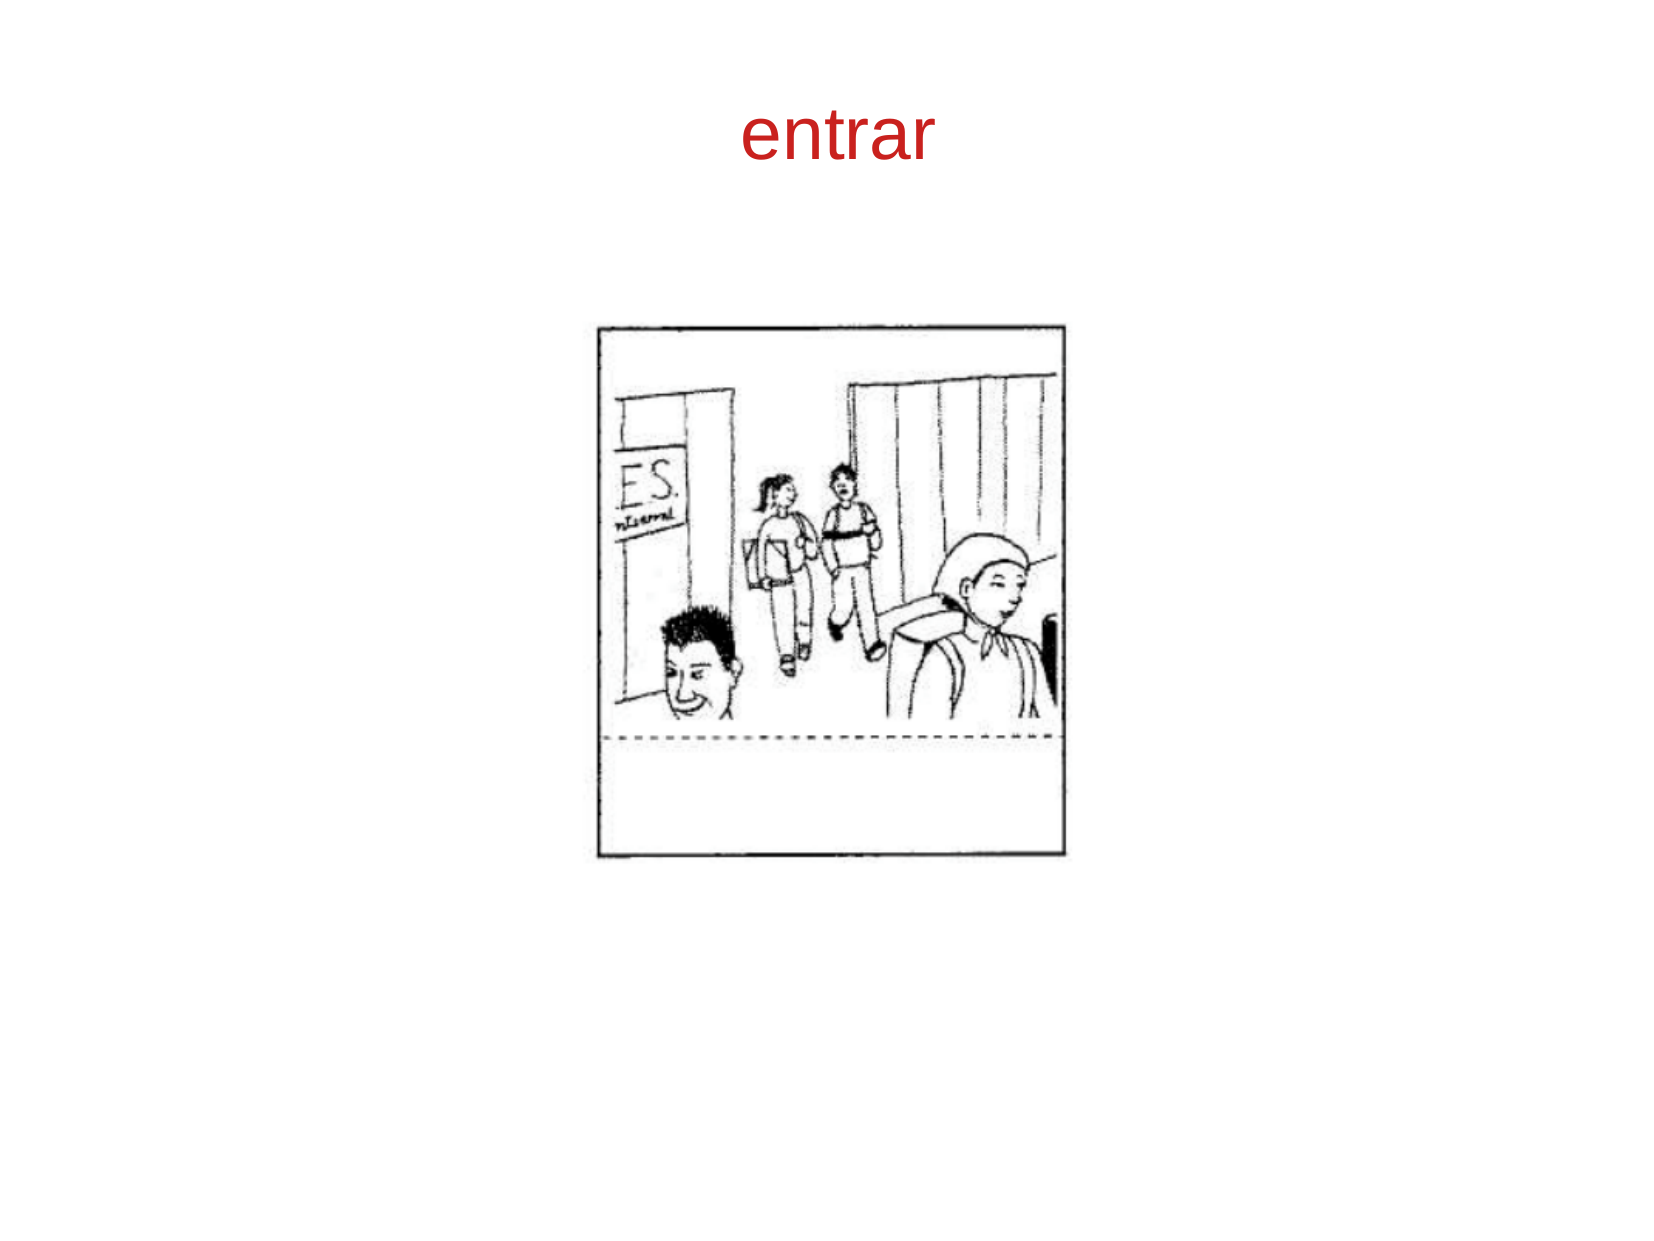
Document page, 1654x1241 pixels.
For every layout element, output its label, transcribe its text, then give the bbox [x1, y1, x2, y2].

text_box entrar [389, 58, 1288, 201]
picture [581, 291, 1094, 873]
